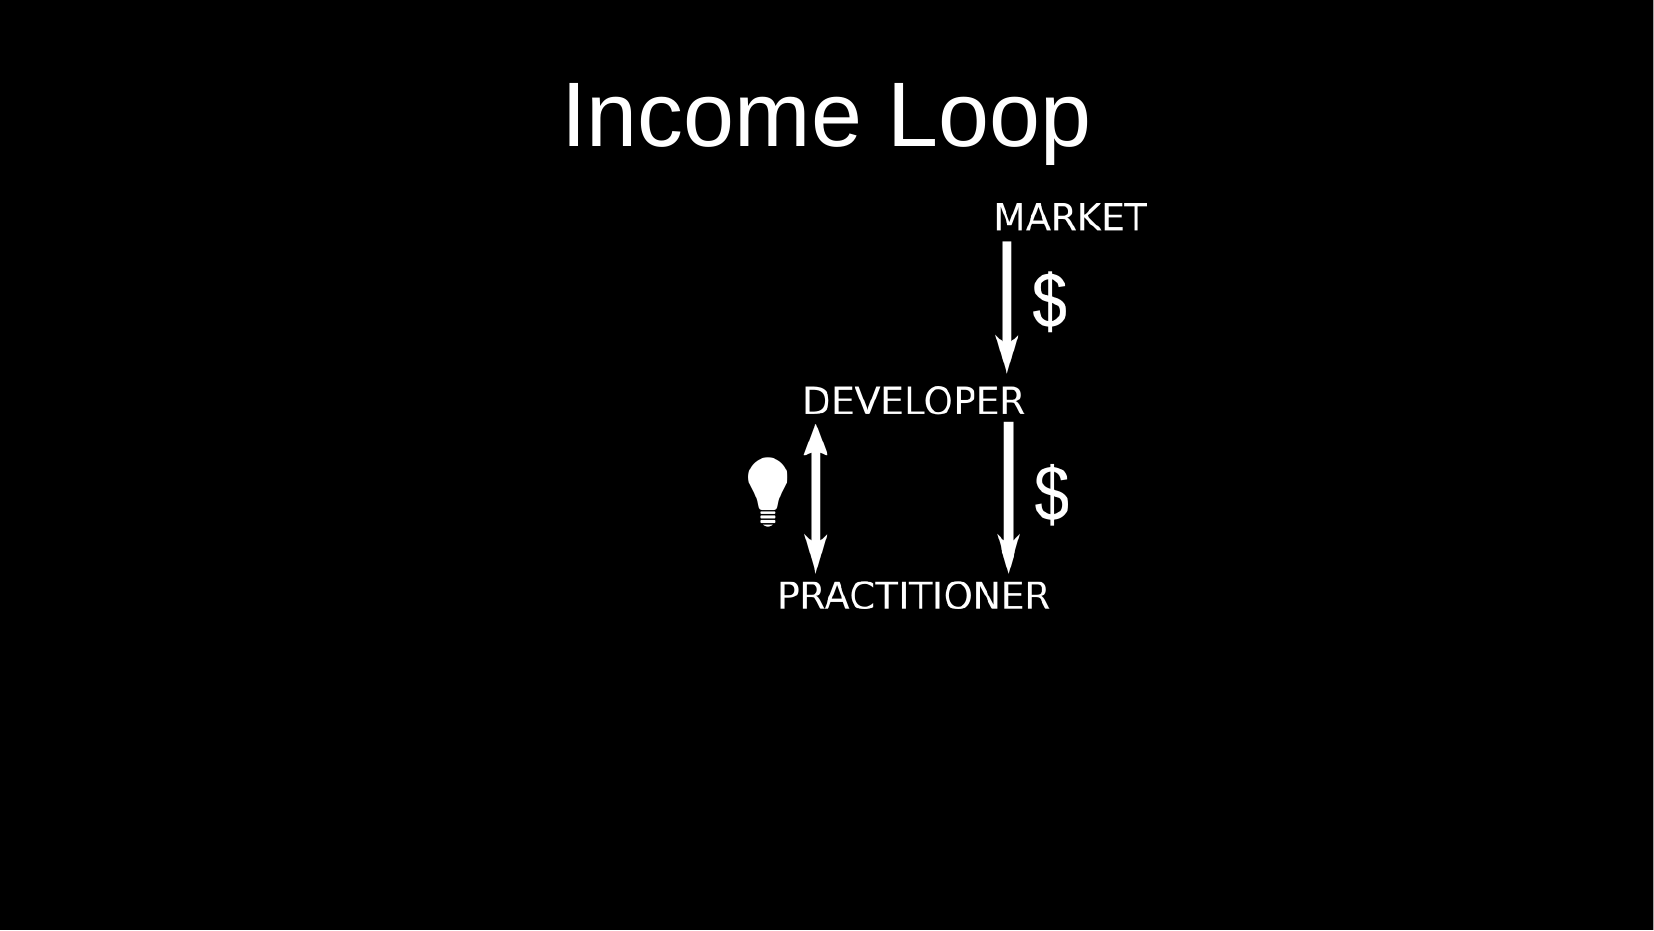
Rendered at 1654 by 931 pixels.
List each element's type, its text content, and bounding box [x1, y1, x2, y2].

title Income Loop [82, 37, 1571, 193]
picture [995, 203, 1147, 374]
picture [748, 386, 1068, 609]
